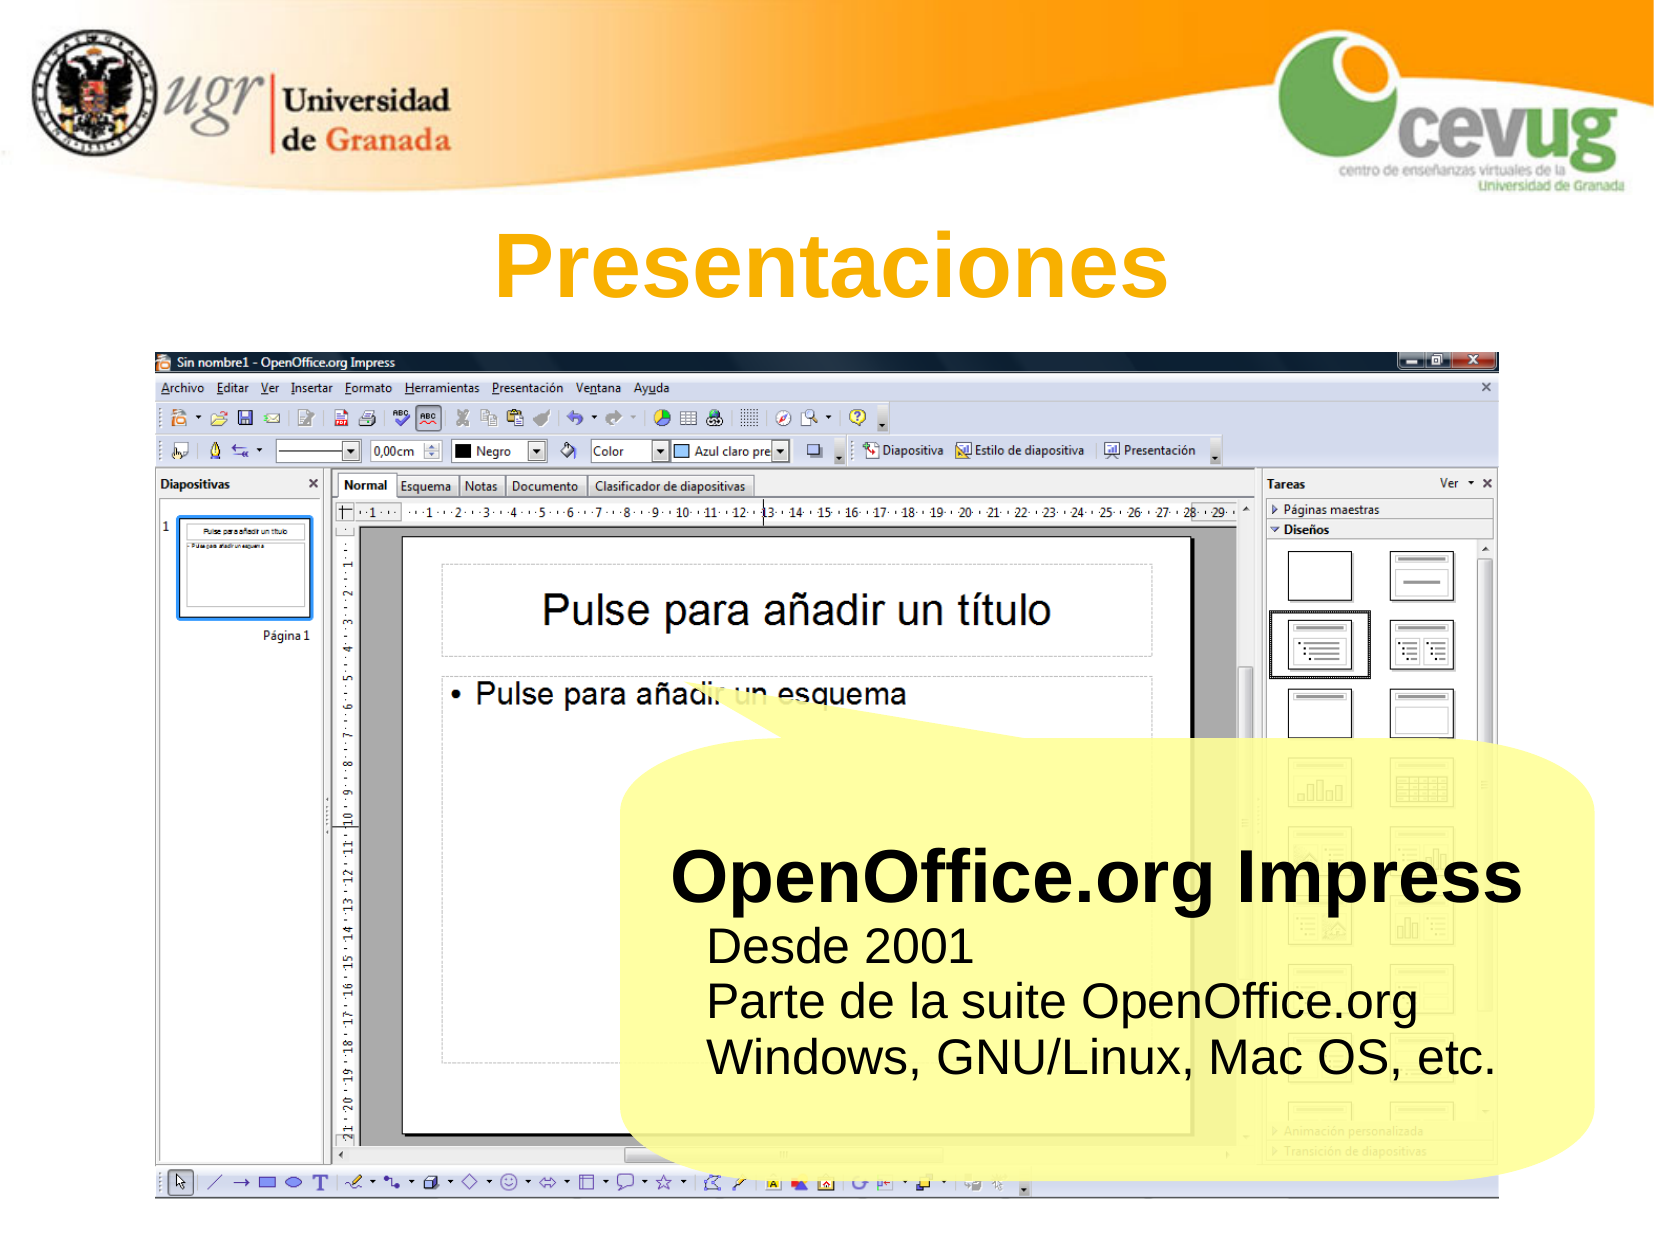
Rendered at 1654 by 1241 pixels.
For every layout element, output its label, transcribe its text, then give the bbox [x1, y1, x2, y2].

title Presentaciones [88, 177, 1577, 355]
text_box OpenOffice.org Impress Desde 2001 Parte de la suite OpenOffice.org Windows, GNU/Linux, Mac OS, etc. [620, 681, 1595, 1182]
picture [155, 352, 1499, 1199]
